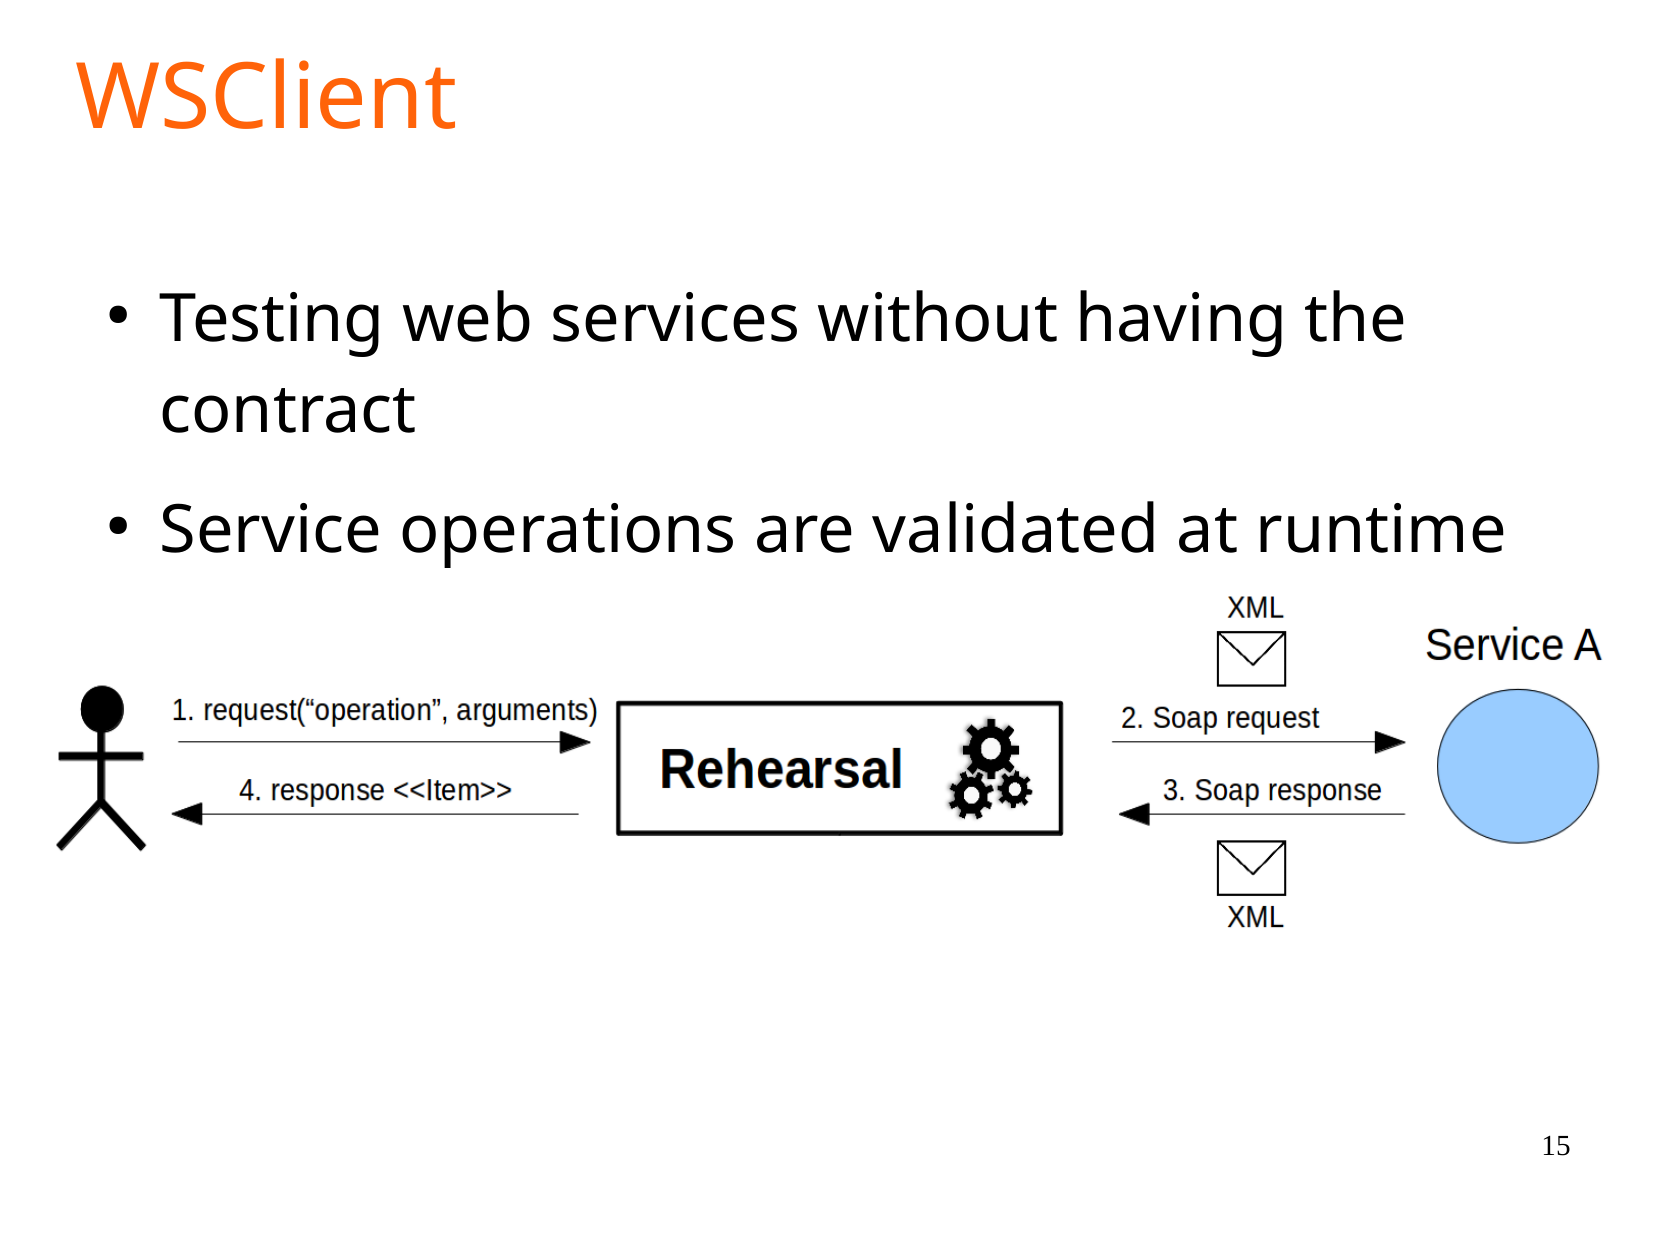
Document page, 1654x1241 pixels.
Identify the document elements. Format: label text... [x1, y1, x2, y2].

title WSClient [75, 0, 1564, 186]
picture [29, 581, 1638, 955]
list Testing web services without having the contract Service operations are validated at runtime [88, 270, 1604, 581]
